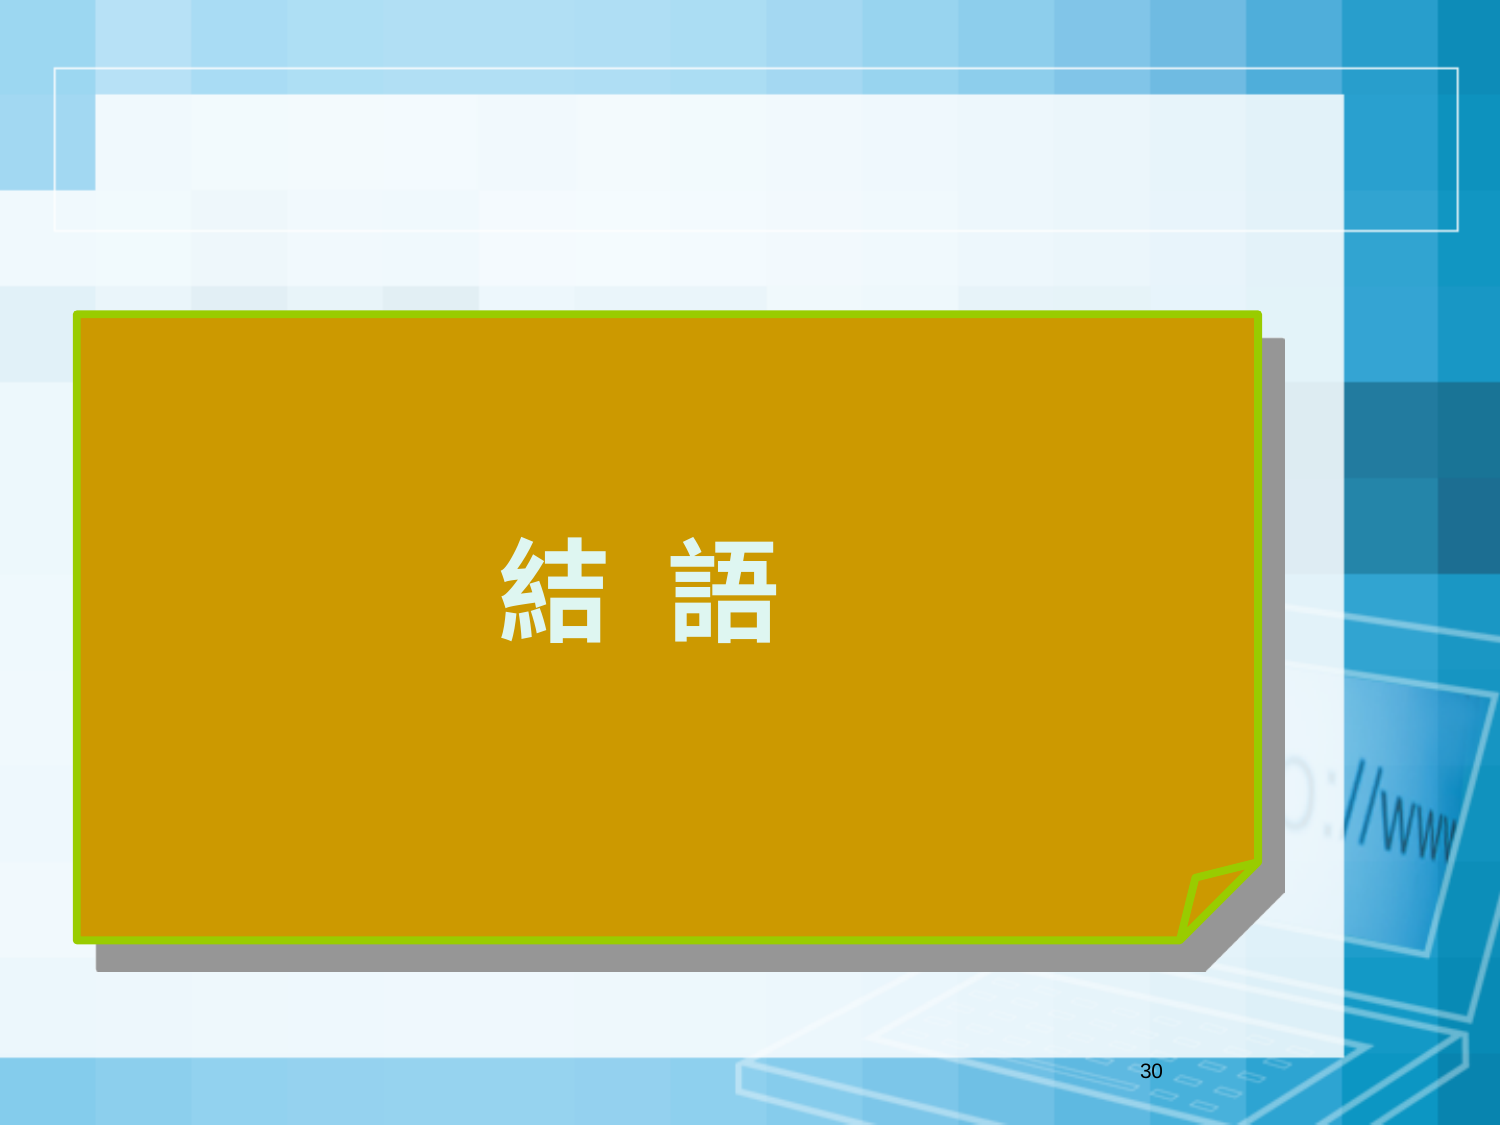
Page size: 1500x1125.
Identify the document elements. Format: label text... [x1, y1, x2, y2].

text_box 結 語 [76, 314, 1259, 941]
text_box [1125, 1050, 1338, 1125]
